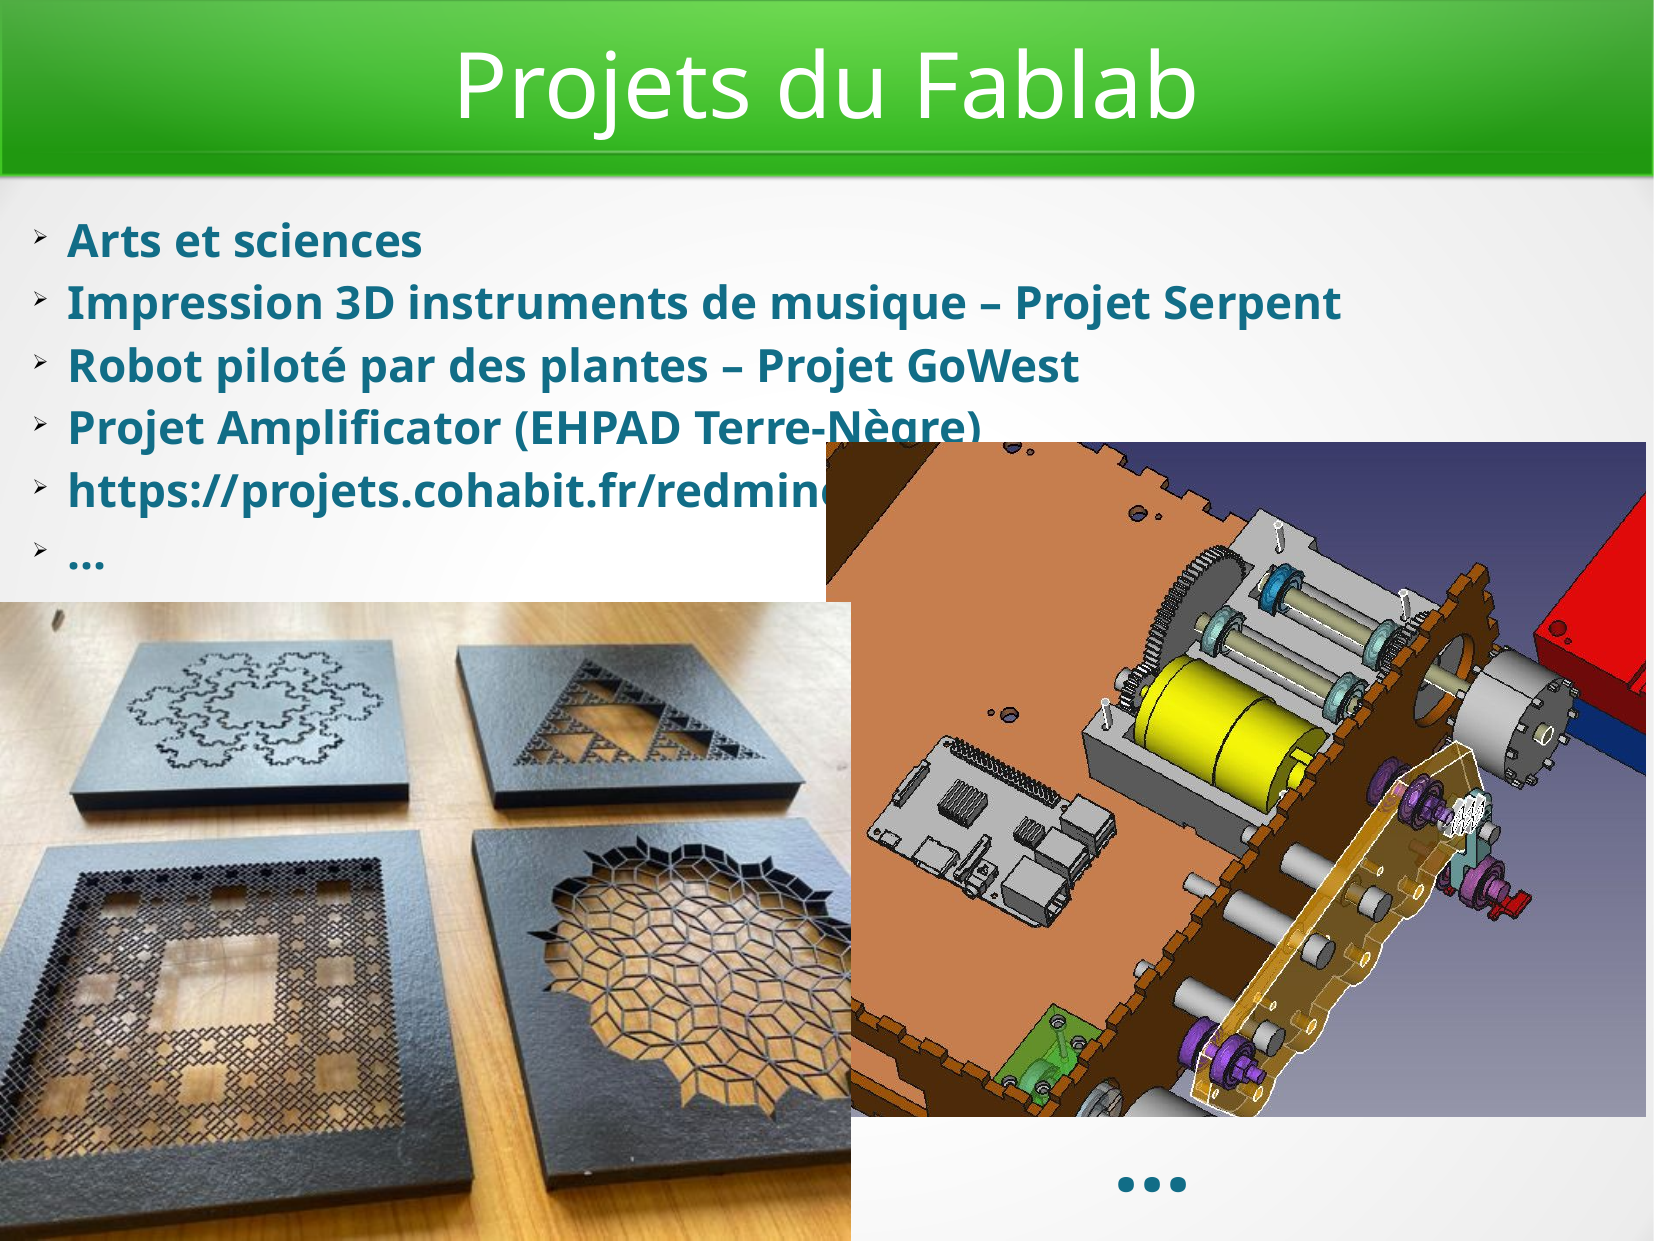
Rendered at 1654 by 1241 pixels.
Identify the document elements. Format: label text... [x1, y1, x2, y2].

text_box ... [1098, 1117, 1489, 1211]
text_box Arts et sciences Impression 3D instruments de musique – Projet Serpent Robot piloté par des plantes – Projet GoWest Projet Amplificator (EHPAD Terre-Nègre) https://projets.cohabit.fr/redmine ... [17, 200, 1607, 602]
title Projets du Fablab [82, 11, 1571, 154]
picture [0, 0, 1654, 1241]
